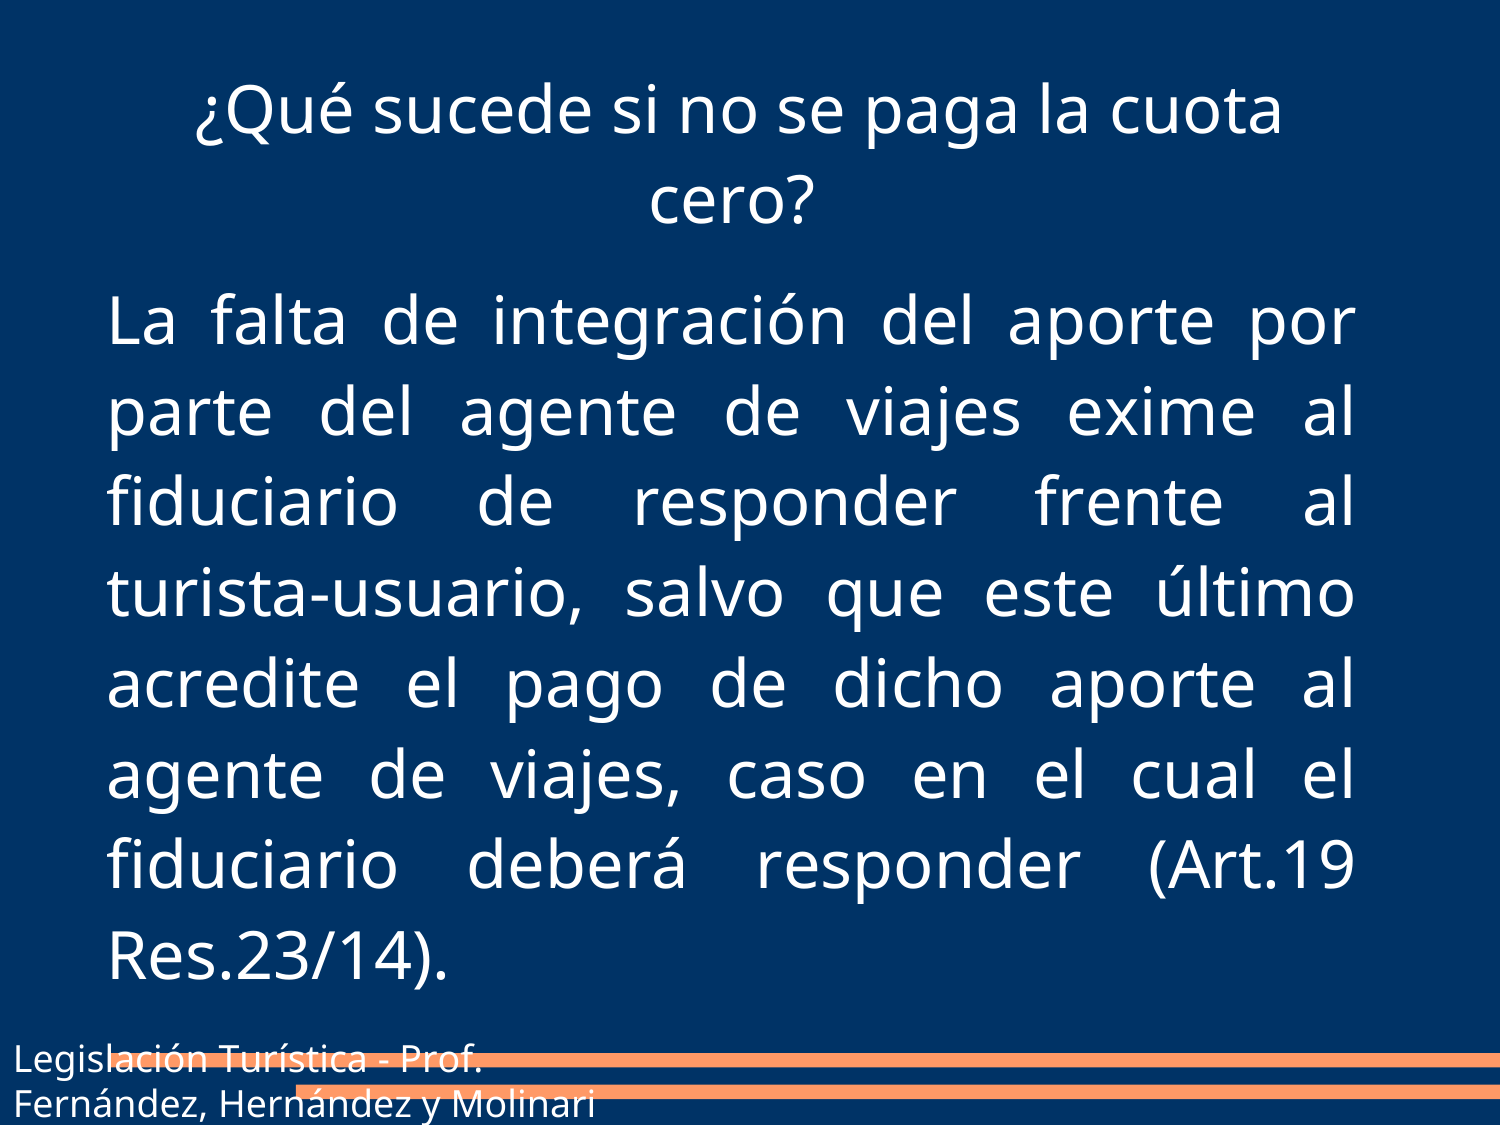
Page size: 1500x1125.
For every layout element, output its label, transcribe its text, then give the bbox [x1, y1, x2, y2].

subtitle ¿Qué sucede si no se paga la cuota cero? La falta de integración del aporte por parte del agente de viajes exime al fiduciario de responder frente al turista-usuario, salvo que este último acredite el pago de dicho aporte al agente de viajes, caso en el cual el fiduciario deberá responder (Art.19 Res.23/14). [106, 126, 1359, 935]
footer Legislación Turística - Prof. Fernández, Hernández y Molinari [0, 1027, 697, 1077]
